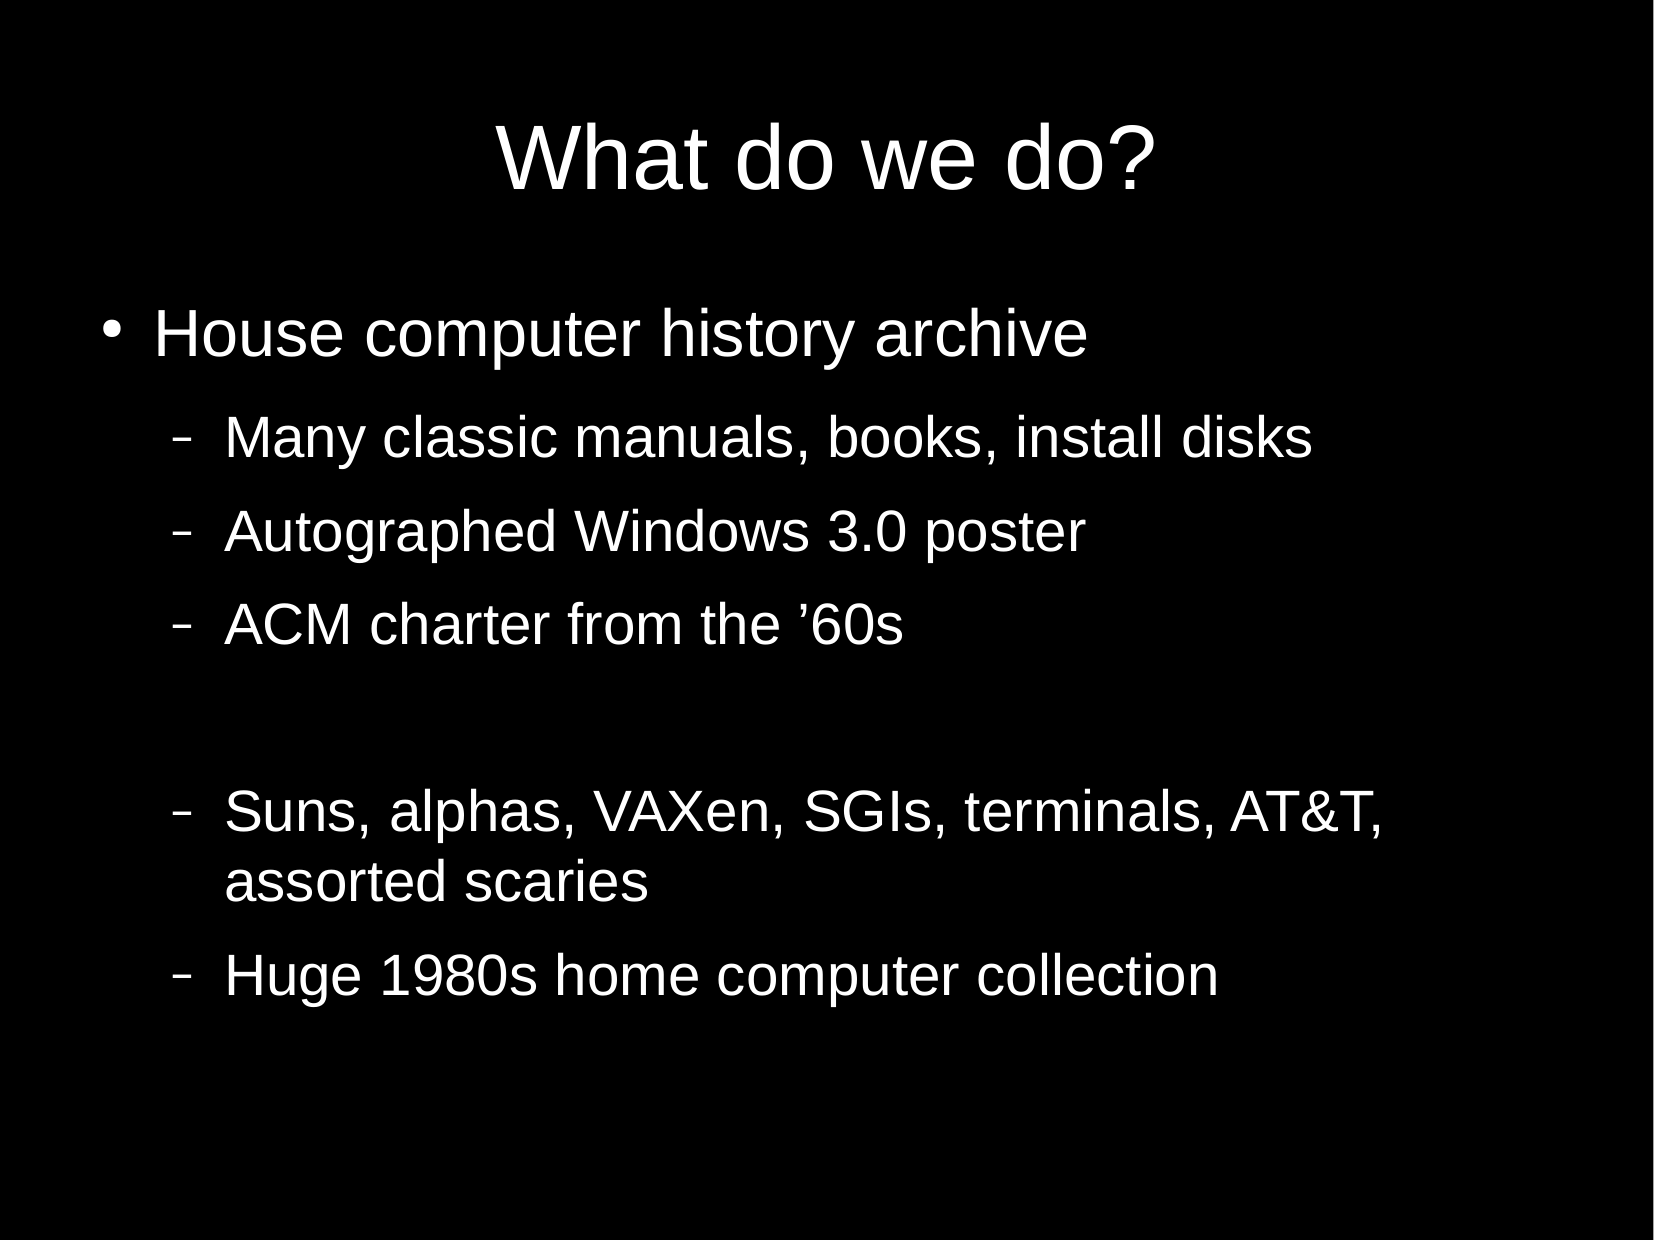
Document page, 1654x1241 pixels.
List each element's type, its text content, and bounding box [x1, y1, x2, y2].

list House computer history archive Many classic manuals, books, install disks Autographed Windows 3.0 poster ACM charter from the ’60s Suns, alphas, VAXen, SGIs, terminals, AT&T, assorted scaries Huge 1980s home computer collection [82, 290, 1571, 1094]
title What do we do? [82, 56, 1571, 249]
